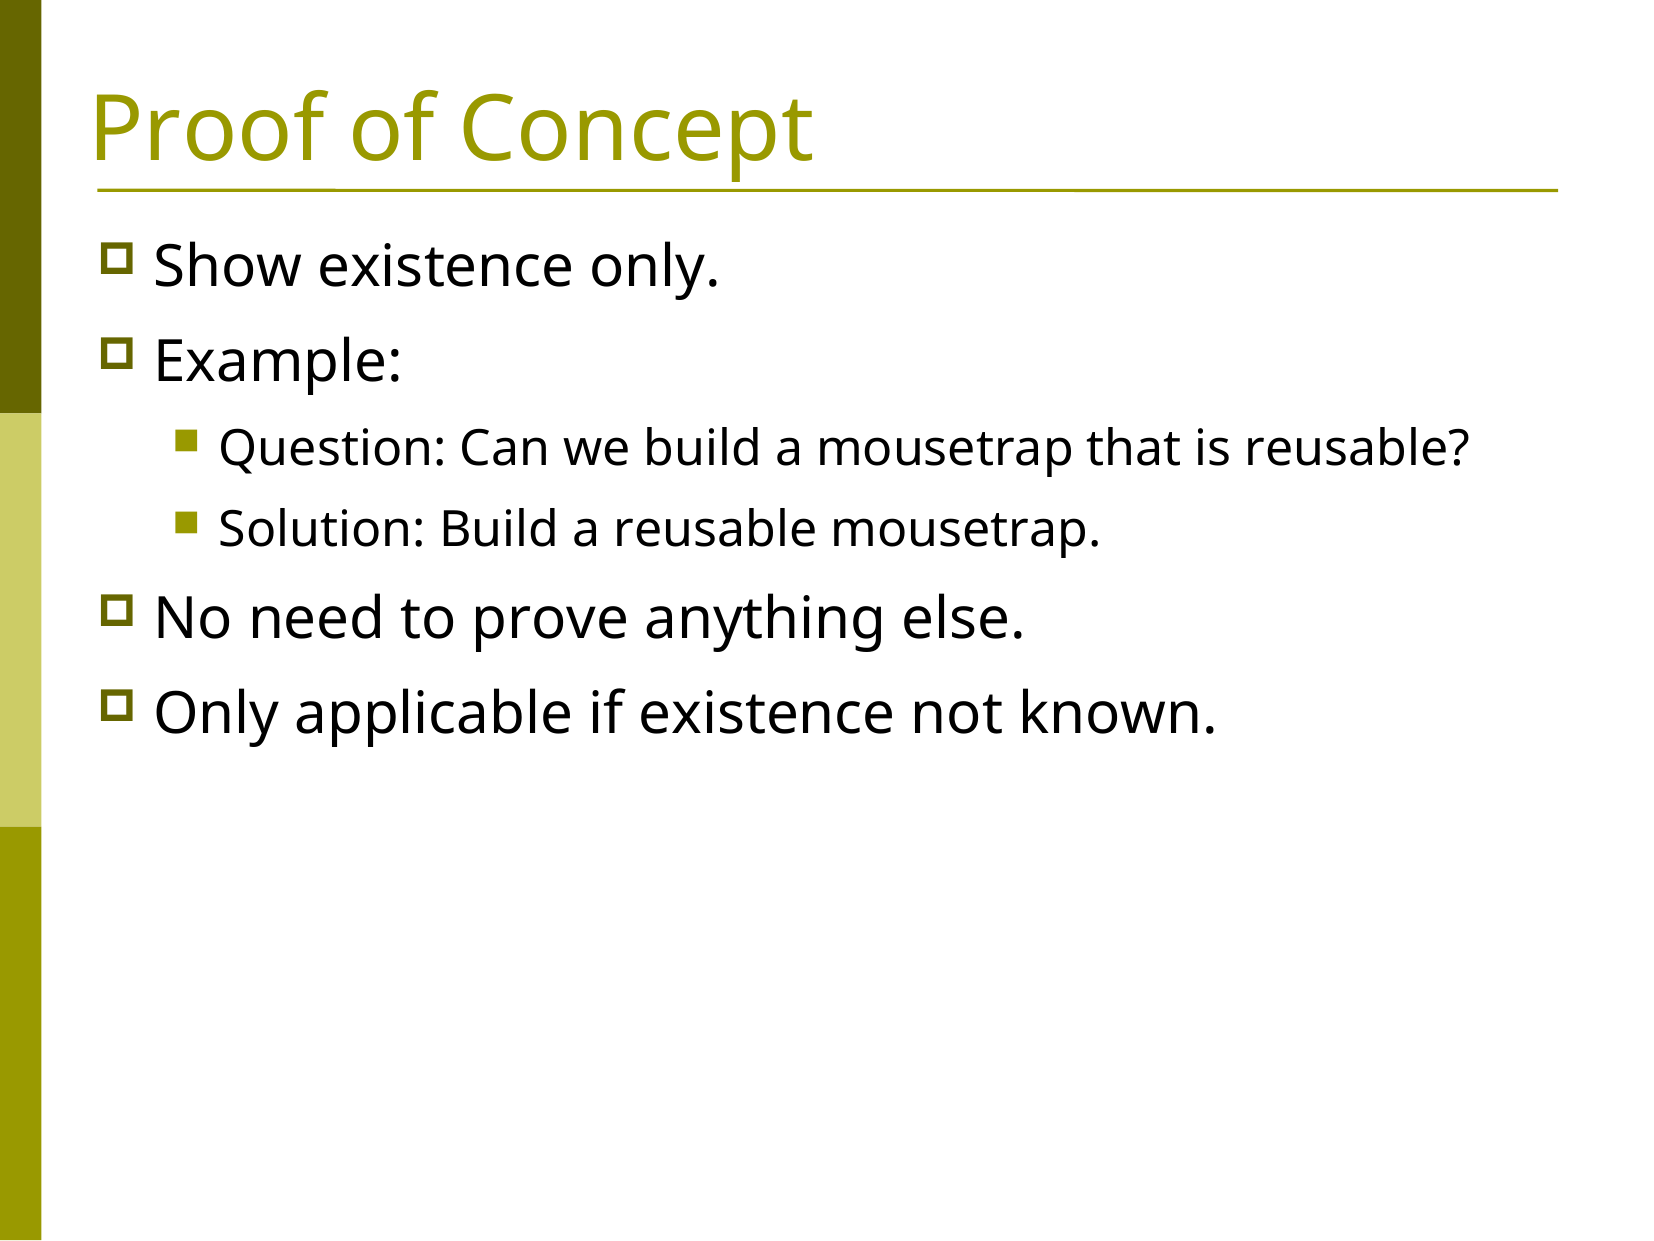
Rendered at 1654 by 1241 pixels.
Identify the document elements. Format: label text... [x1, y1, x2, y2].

title Proof of Concept [88, 43, 1577, 207]
list Show existence only. Example: Question: Can we build a mousetrap that is reusable? Solution: Build a reusable mousetrap. No need to prove anything else. Only applicable if existence not known. [82, 216, 1571, 951]
